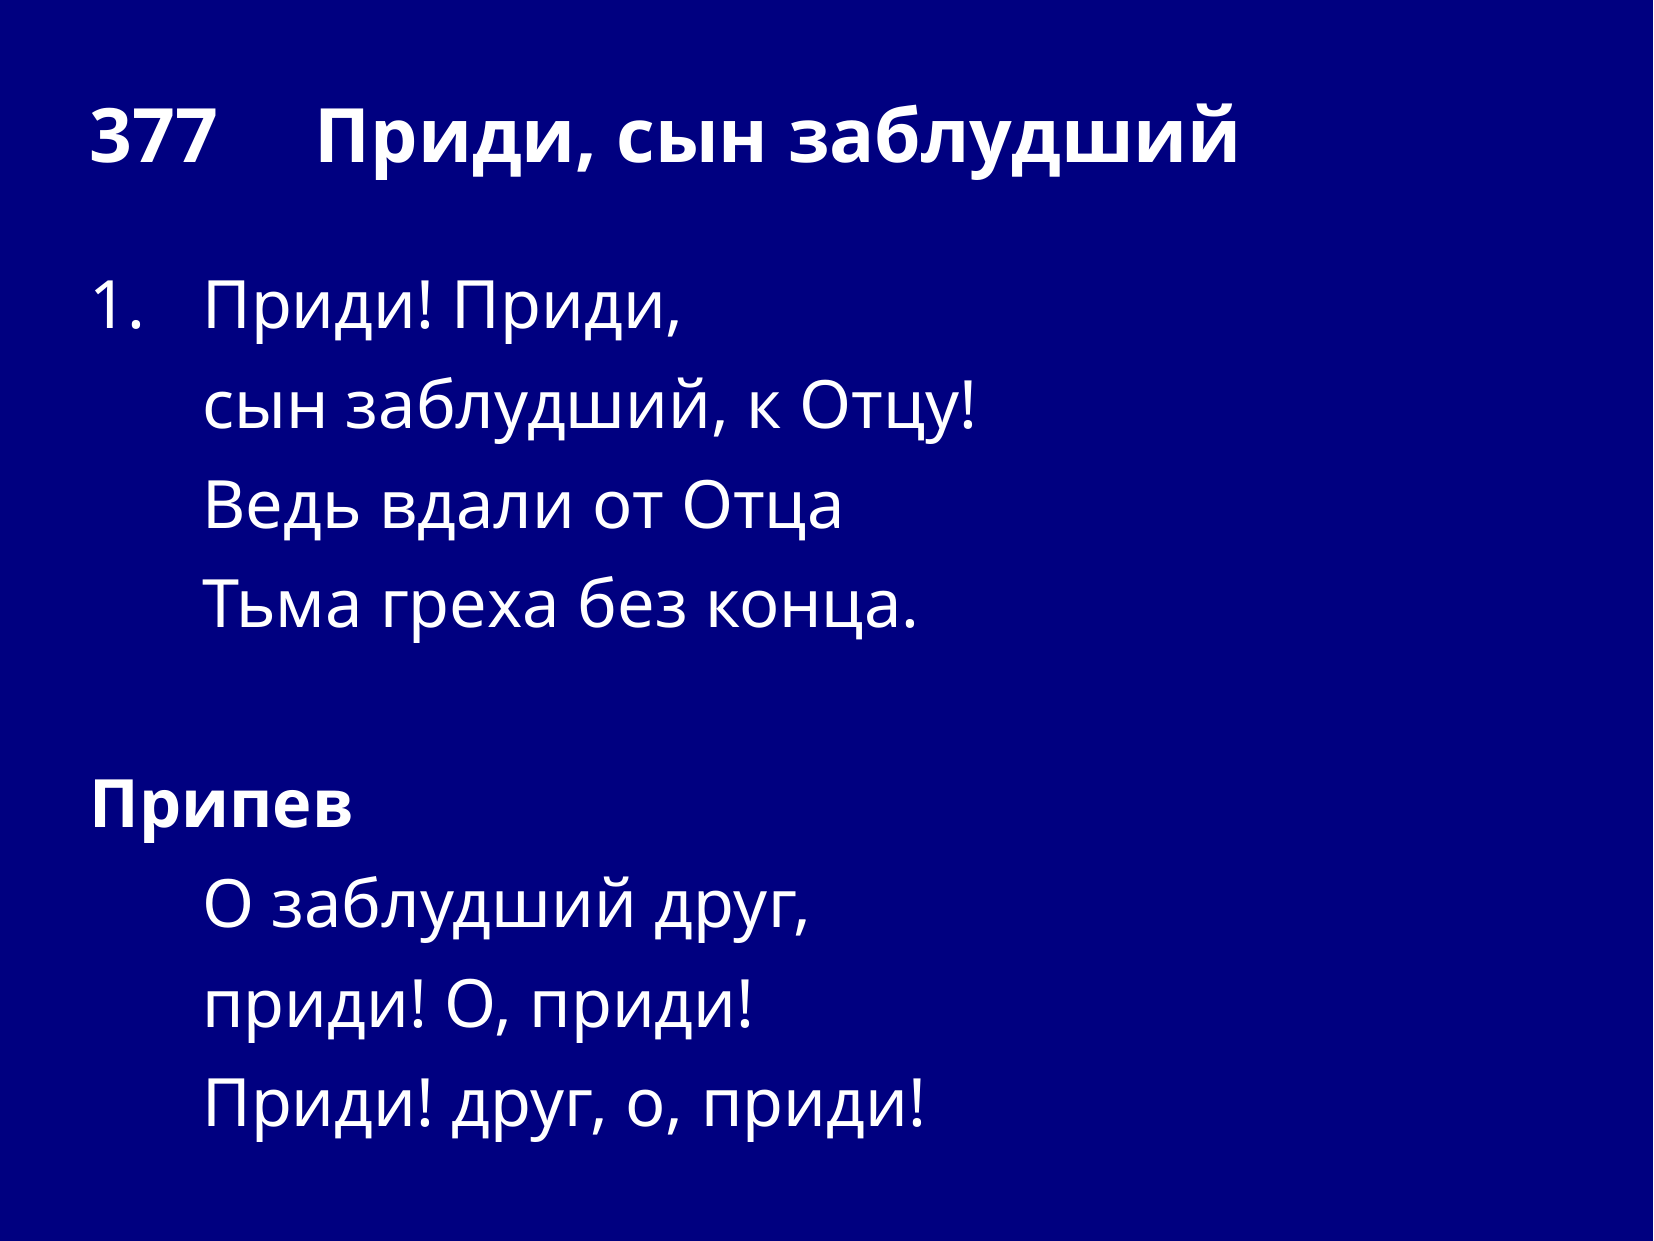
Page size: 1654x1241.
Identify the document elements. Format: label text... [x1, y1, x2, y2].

text_box 1. Приди! Приди, сын заблудший, к Отцу! Ведь вдали от Отца Тьма греха без конца. Припев О заблудший друг, приди! О, приди! Приди! друг, о, приди! [75, 188, 1576, 1163]
text_box 377 Приди, сын заблудший [75, 75, 1576, 188]
